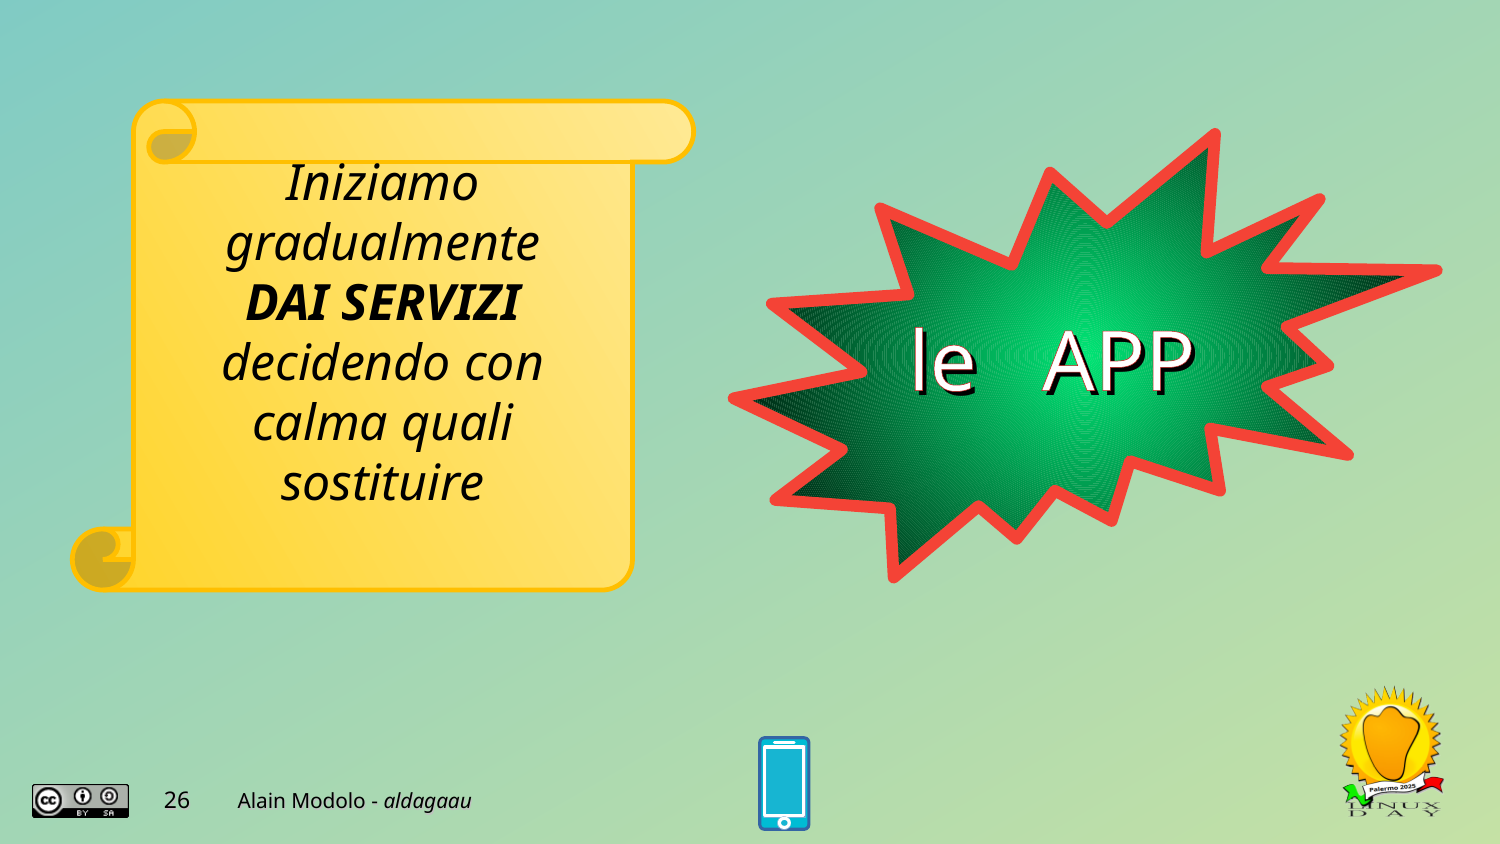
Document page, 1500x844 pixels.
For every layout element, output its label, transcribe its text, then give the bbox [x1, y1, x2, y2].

picture [1233, 670, 1500, 844]
picture [32, 784, 129, 818]
text_box [759, 737, 809, 830]
text_box Iniziamo gradualmente DAI SERVIZI decidendo con calma quali sostituire [104, 100, 694, 591]
text_box le APP [733, 133, 1437, 578]
